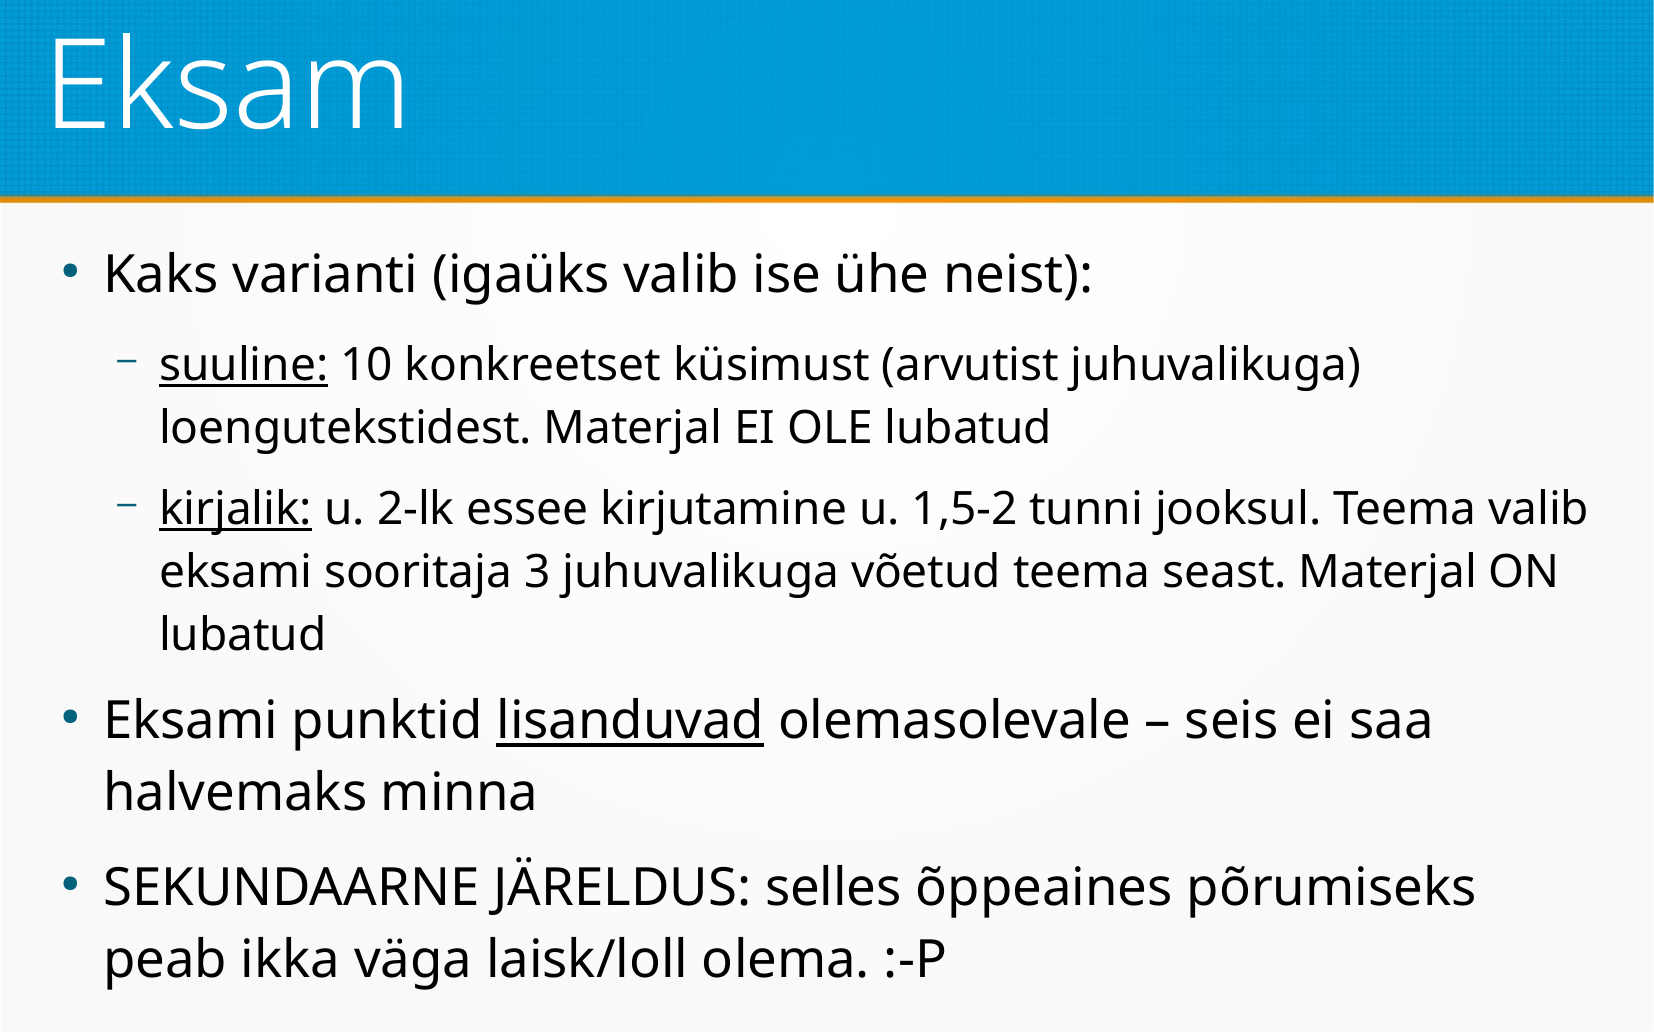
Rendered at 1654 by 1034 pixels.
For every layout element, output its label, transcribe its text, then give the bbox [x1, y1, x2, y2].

list Kaks varianti (igaüks valib ise ühe neist): suuline: 10 konkreetset küsimust (arvutist juhuvalikuga) loengutekstidest. Materjal EI OLE lubatud kirjalik: u. 2-lk essee kirjutamine u. 1,5-2 tunni jooksul. Teema valib eksami sooritaja 3 juhuvalikuga võetud teema seast. Materjal ON lubatud Eksami punktid lisanduvad olemasolevale – seis ei saa halvemaks minna SEKUNDAARNE JÄRELDUS: selles õppeaines põrumiseks peab ikka väga laisk/loll olema. :-P [47, 236, 1607, 1002]
picture [0, 195, 1654, 1034]
title Eksam [43, 0, 1619, 166]
